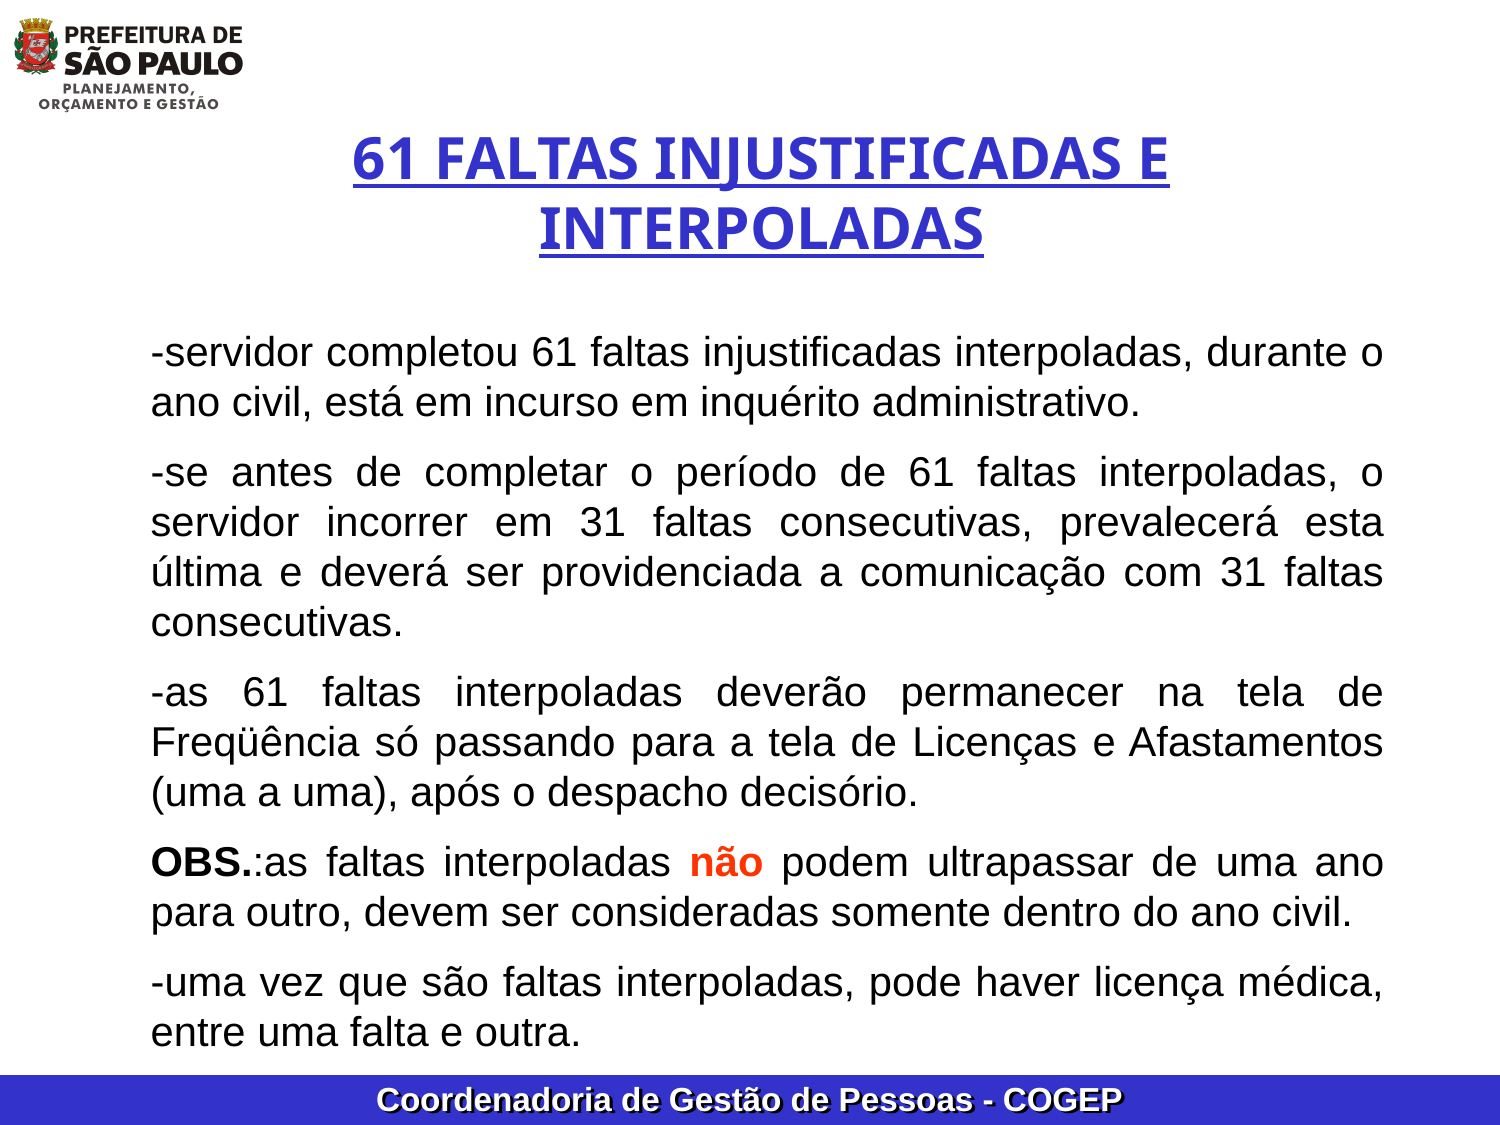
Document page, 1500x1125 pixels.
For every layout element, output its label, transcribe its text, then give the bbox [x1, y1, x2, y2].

text_box 61 FALTAS INJUSTIFICADAS E INTERPOLADAS [136, 114, 1388, 269]
text_box -servidor completou 61 faltas injustificadas interpoladas, durante o ano civil, está em incurso em inquérito administrativo. -se antes de completar o período de 61 faltas interpoladas, o servidor incorrer em 31 faltas consecutivas, prevalecerá esta última e deverá ser providenciada a comunicação com 31 faltas consecutivas. -as 61 faltas interpoladas deverão permanecer na tela de Freqüência só passando para a tela de Licenças e Afastamentos (uma a uma), após o despacho decisório. OBS.:as faltas interpoladas não podem ultrapassar de uma ano para outro, devem ser consideradas somente dentro do ano civil. -uma vez que são faltas interpoladas, pode haver licença médica, entre uma falta e outra. [136, 267, 1400, 1035]
